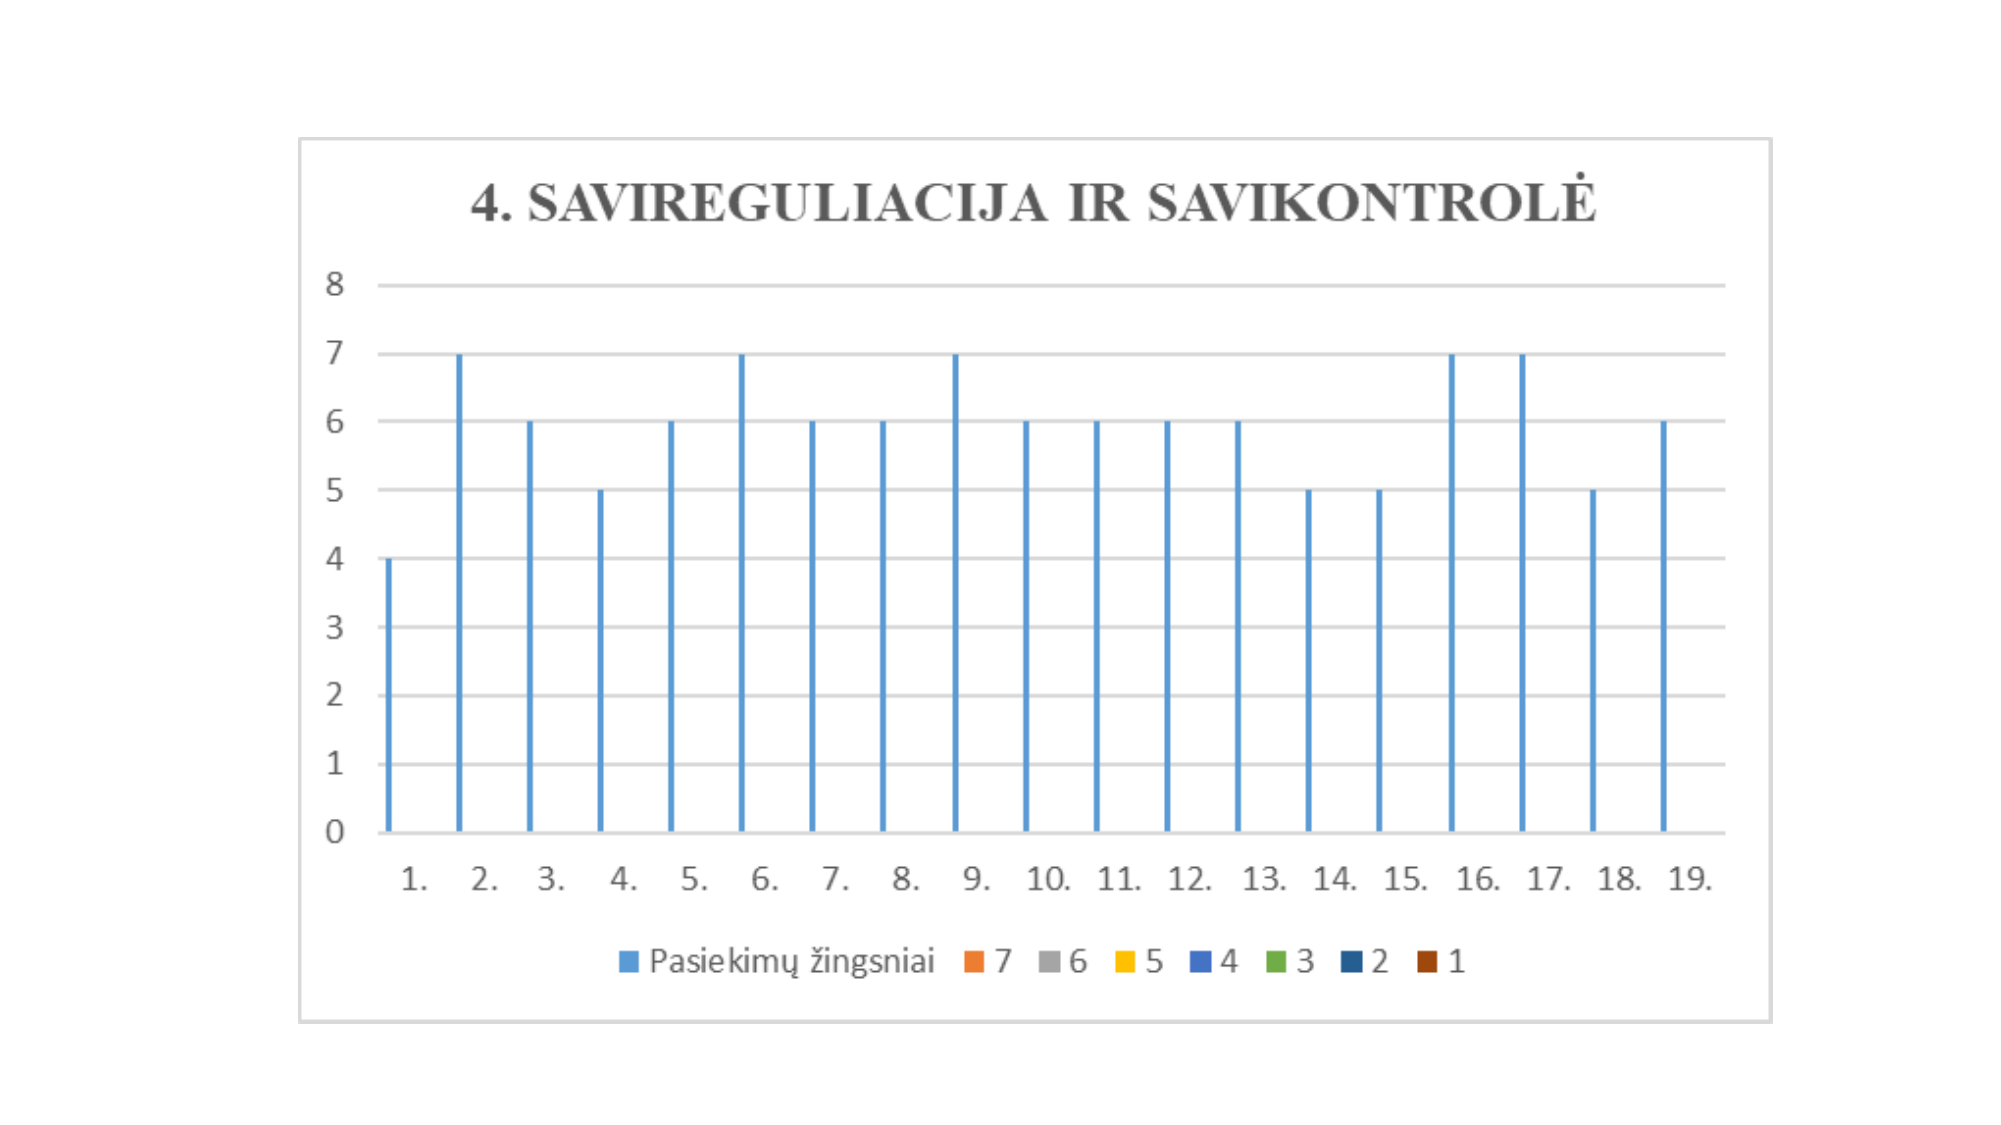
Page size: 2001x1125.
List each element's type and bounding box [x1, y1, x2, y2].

picture [298, 137, 1773, 1024]
